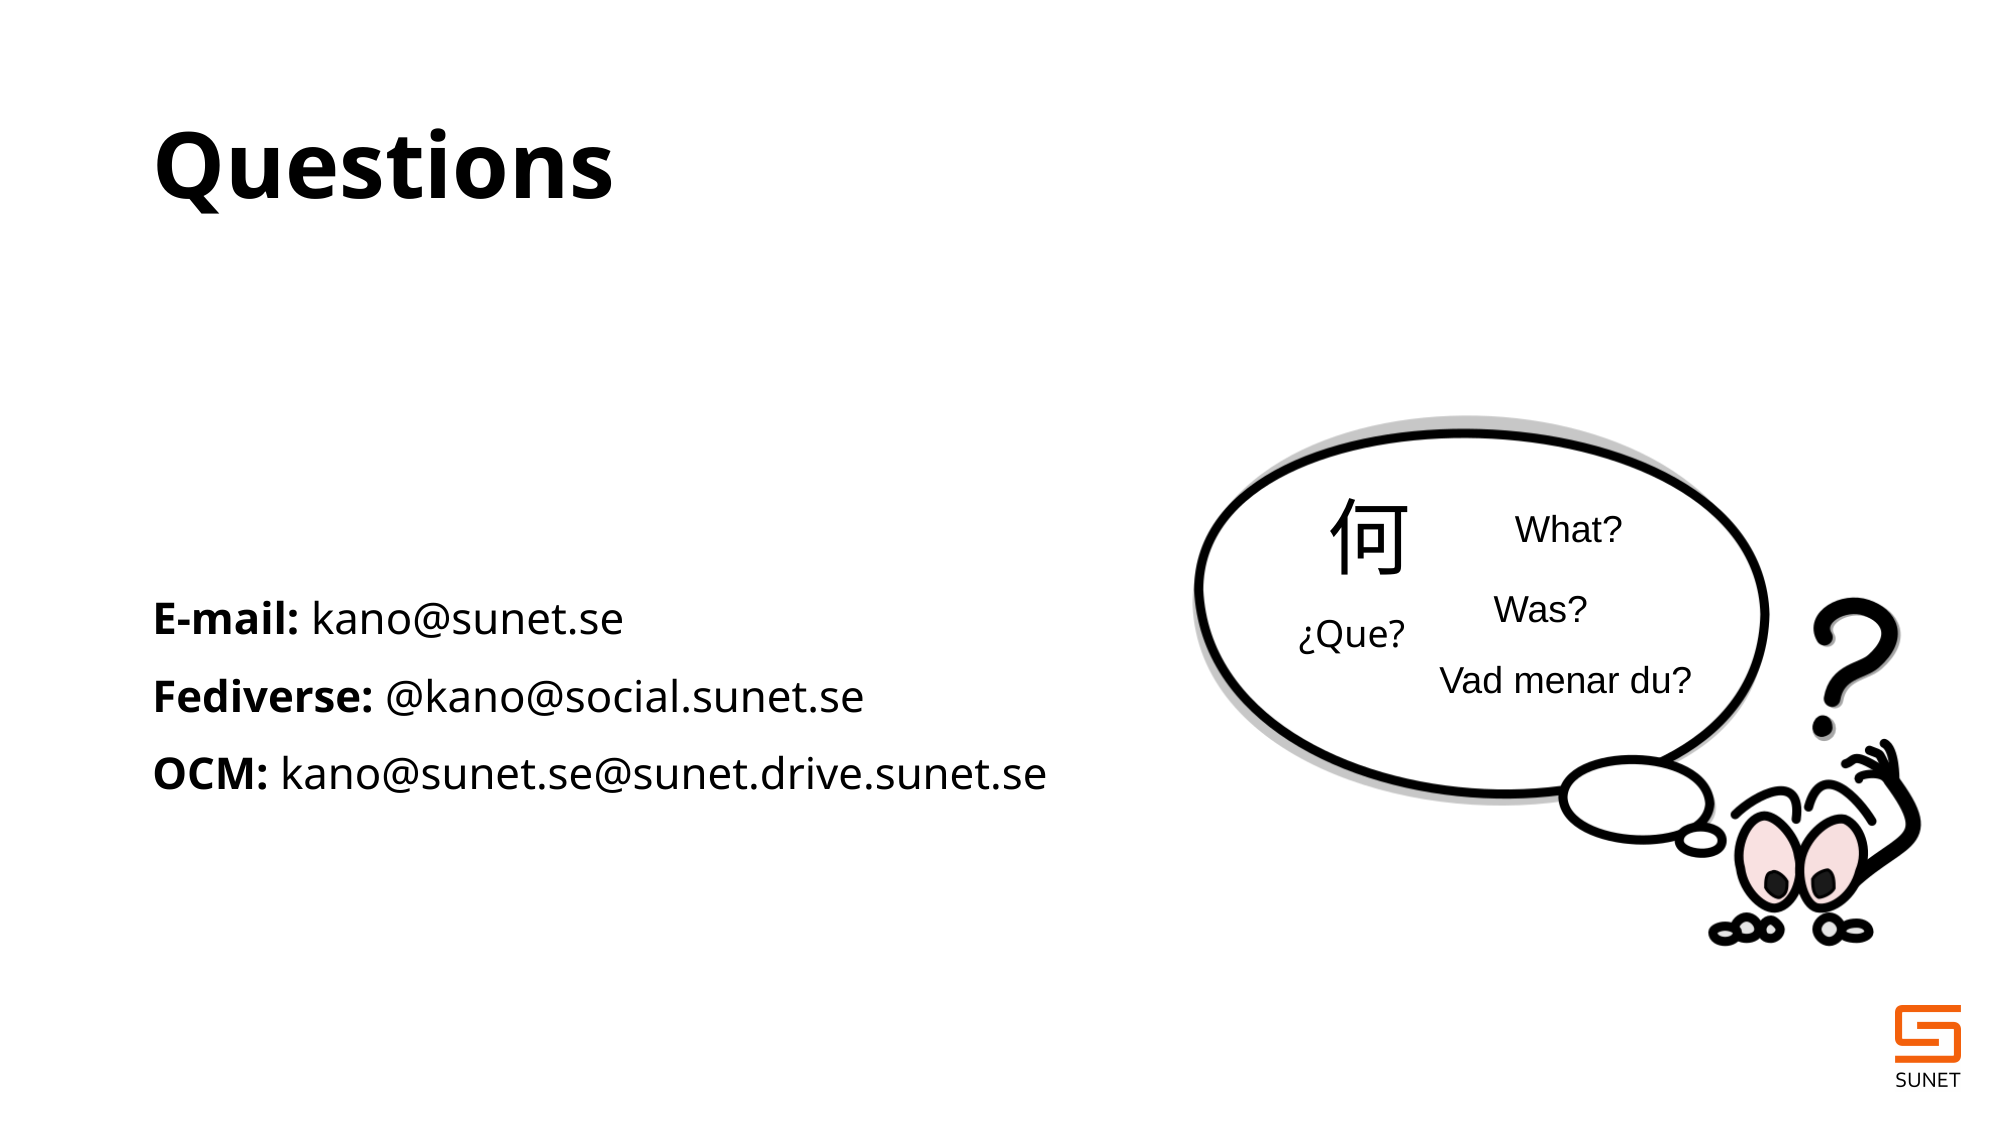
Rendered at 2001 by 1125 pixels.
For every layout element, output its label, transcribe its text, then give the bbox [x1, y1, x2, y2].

text_box Was? [1478, 581, 1603, 638]
picture [1162, 385, 1970, 976]
text_box 何 [1312, 464, 1463, 630]
picture [1895, 1005, 1961, 1092]
title Questions [137, 59, 1863, 278]
text_box ¿Que? [1284, 600, 1426, 666]
list E-mail: kano@sunet.se Fediverse: @kano@social.sunet.se OCM: kano@sunet.se@sunet.drive.sunet.se [137, 299, 1863, 949]
text_box What? [1500, 501, 1639, 601]
